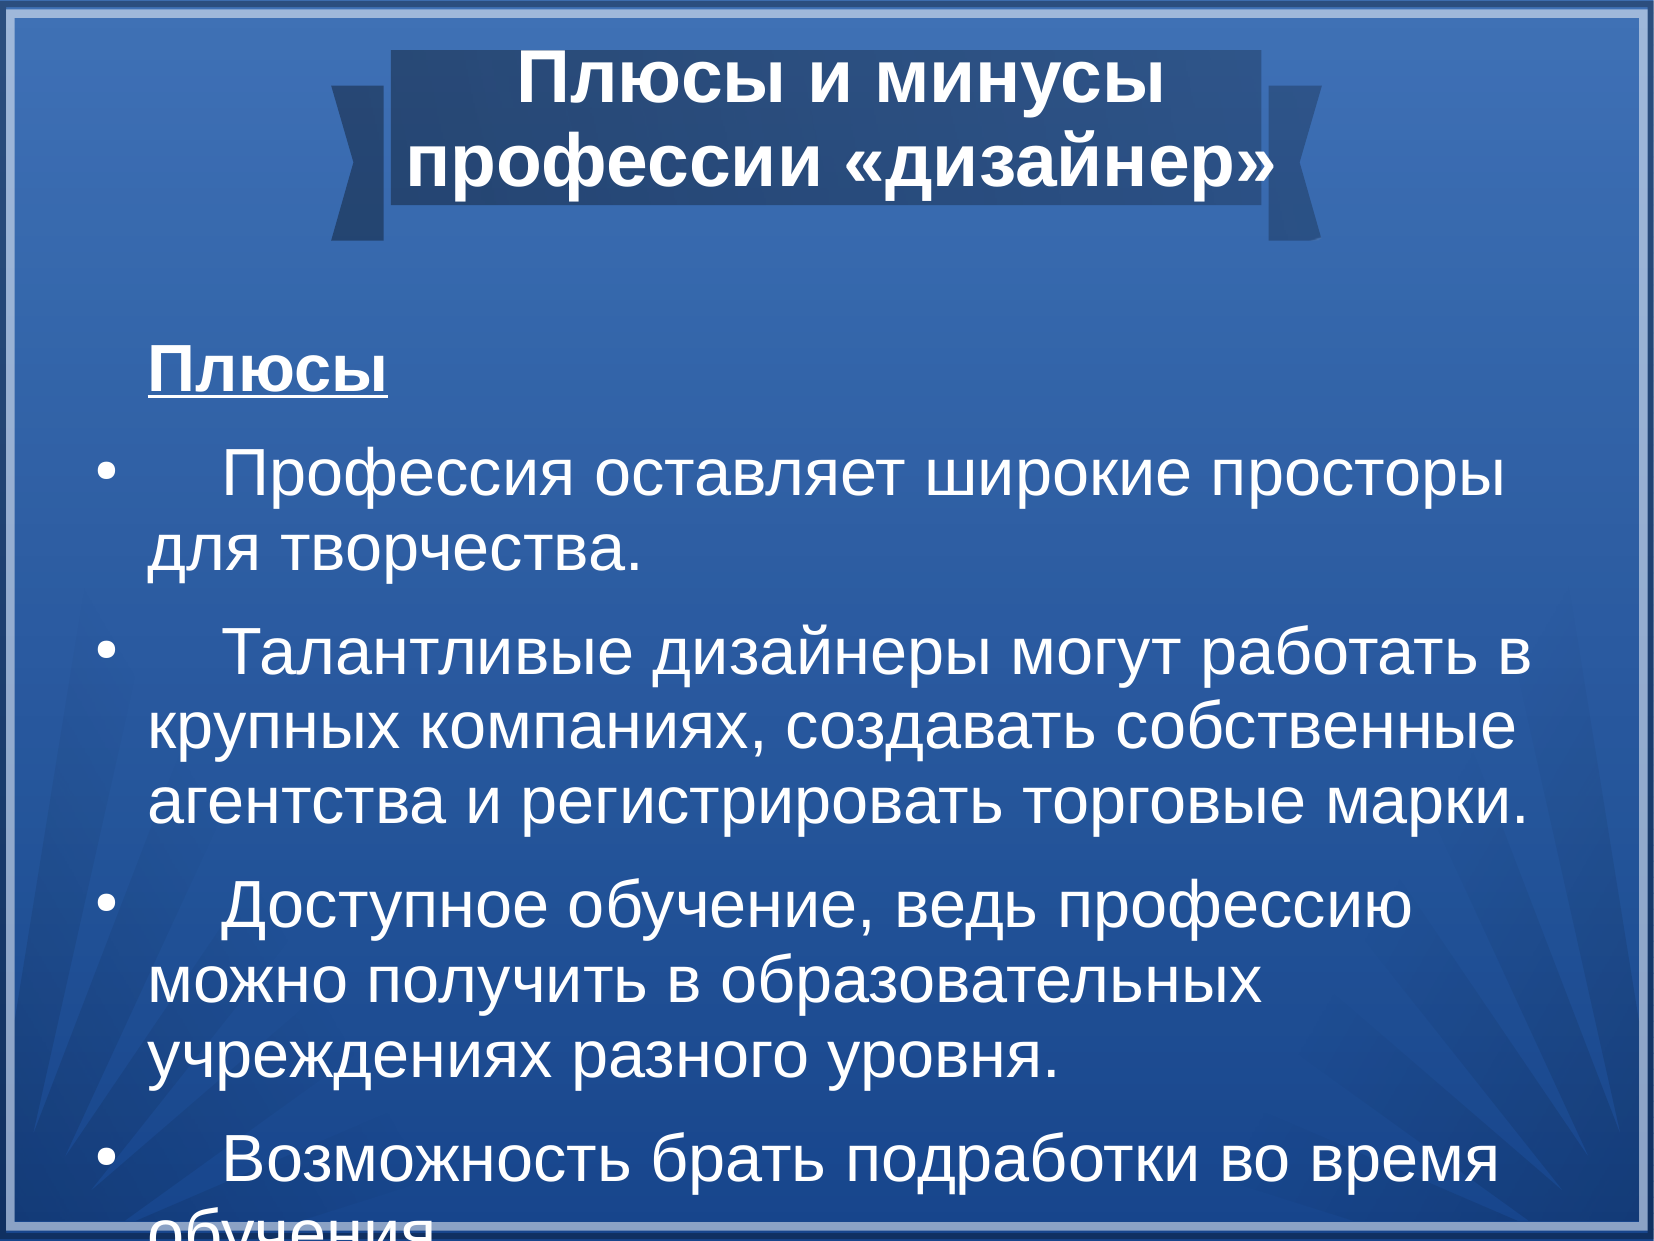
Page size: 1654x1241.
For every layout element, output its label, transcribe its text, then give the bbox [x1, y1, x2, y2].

title Плюсы и минусы профессии «дизайнер» [354, 29, 1329, 207]
list Плюсы Профессия оставляет широкие просторы для творчества. Талантливые дизайнеры могут работать в крупных компаниях, создавать собственные агентства и регистрировать торговые марки. Доступное обучение, ведь профессию можно получить в образовательных учреждениях разного уровня. Возможность брать подработки во время обучения. Дизайнер может работать официально или взаимодействовать с частными заказчиками. Современные технологии позволяют создавать дизайн-проекты удаленно. Профессиональные дизайнеры получают стабильный высокий доход. Профессия актуальная и востребованная, ежегодно появляются новые направление дизайна. Возможность самостоятельно планировать рабочее время и вносить изменения в проект. Минусы Дизайнер должен хорошо понимать специфику своей деятельности, необходимо постоянно развиваться и быть в тренде. Высокая конкуренция на рынке труда. Для этой сферы характерно профессиональное выгорание, связанное с творческими кризисами. Видение дизайнера и заказчика может различаться, что влечет за собой конфликты и стрессовые ситуации. Дизайнеры, которые не обрели популярность, получают не слишком высокие гонорары. [76, 236, 1565, 1152]
